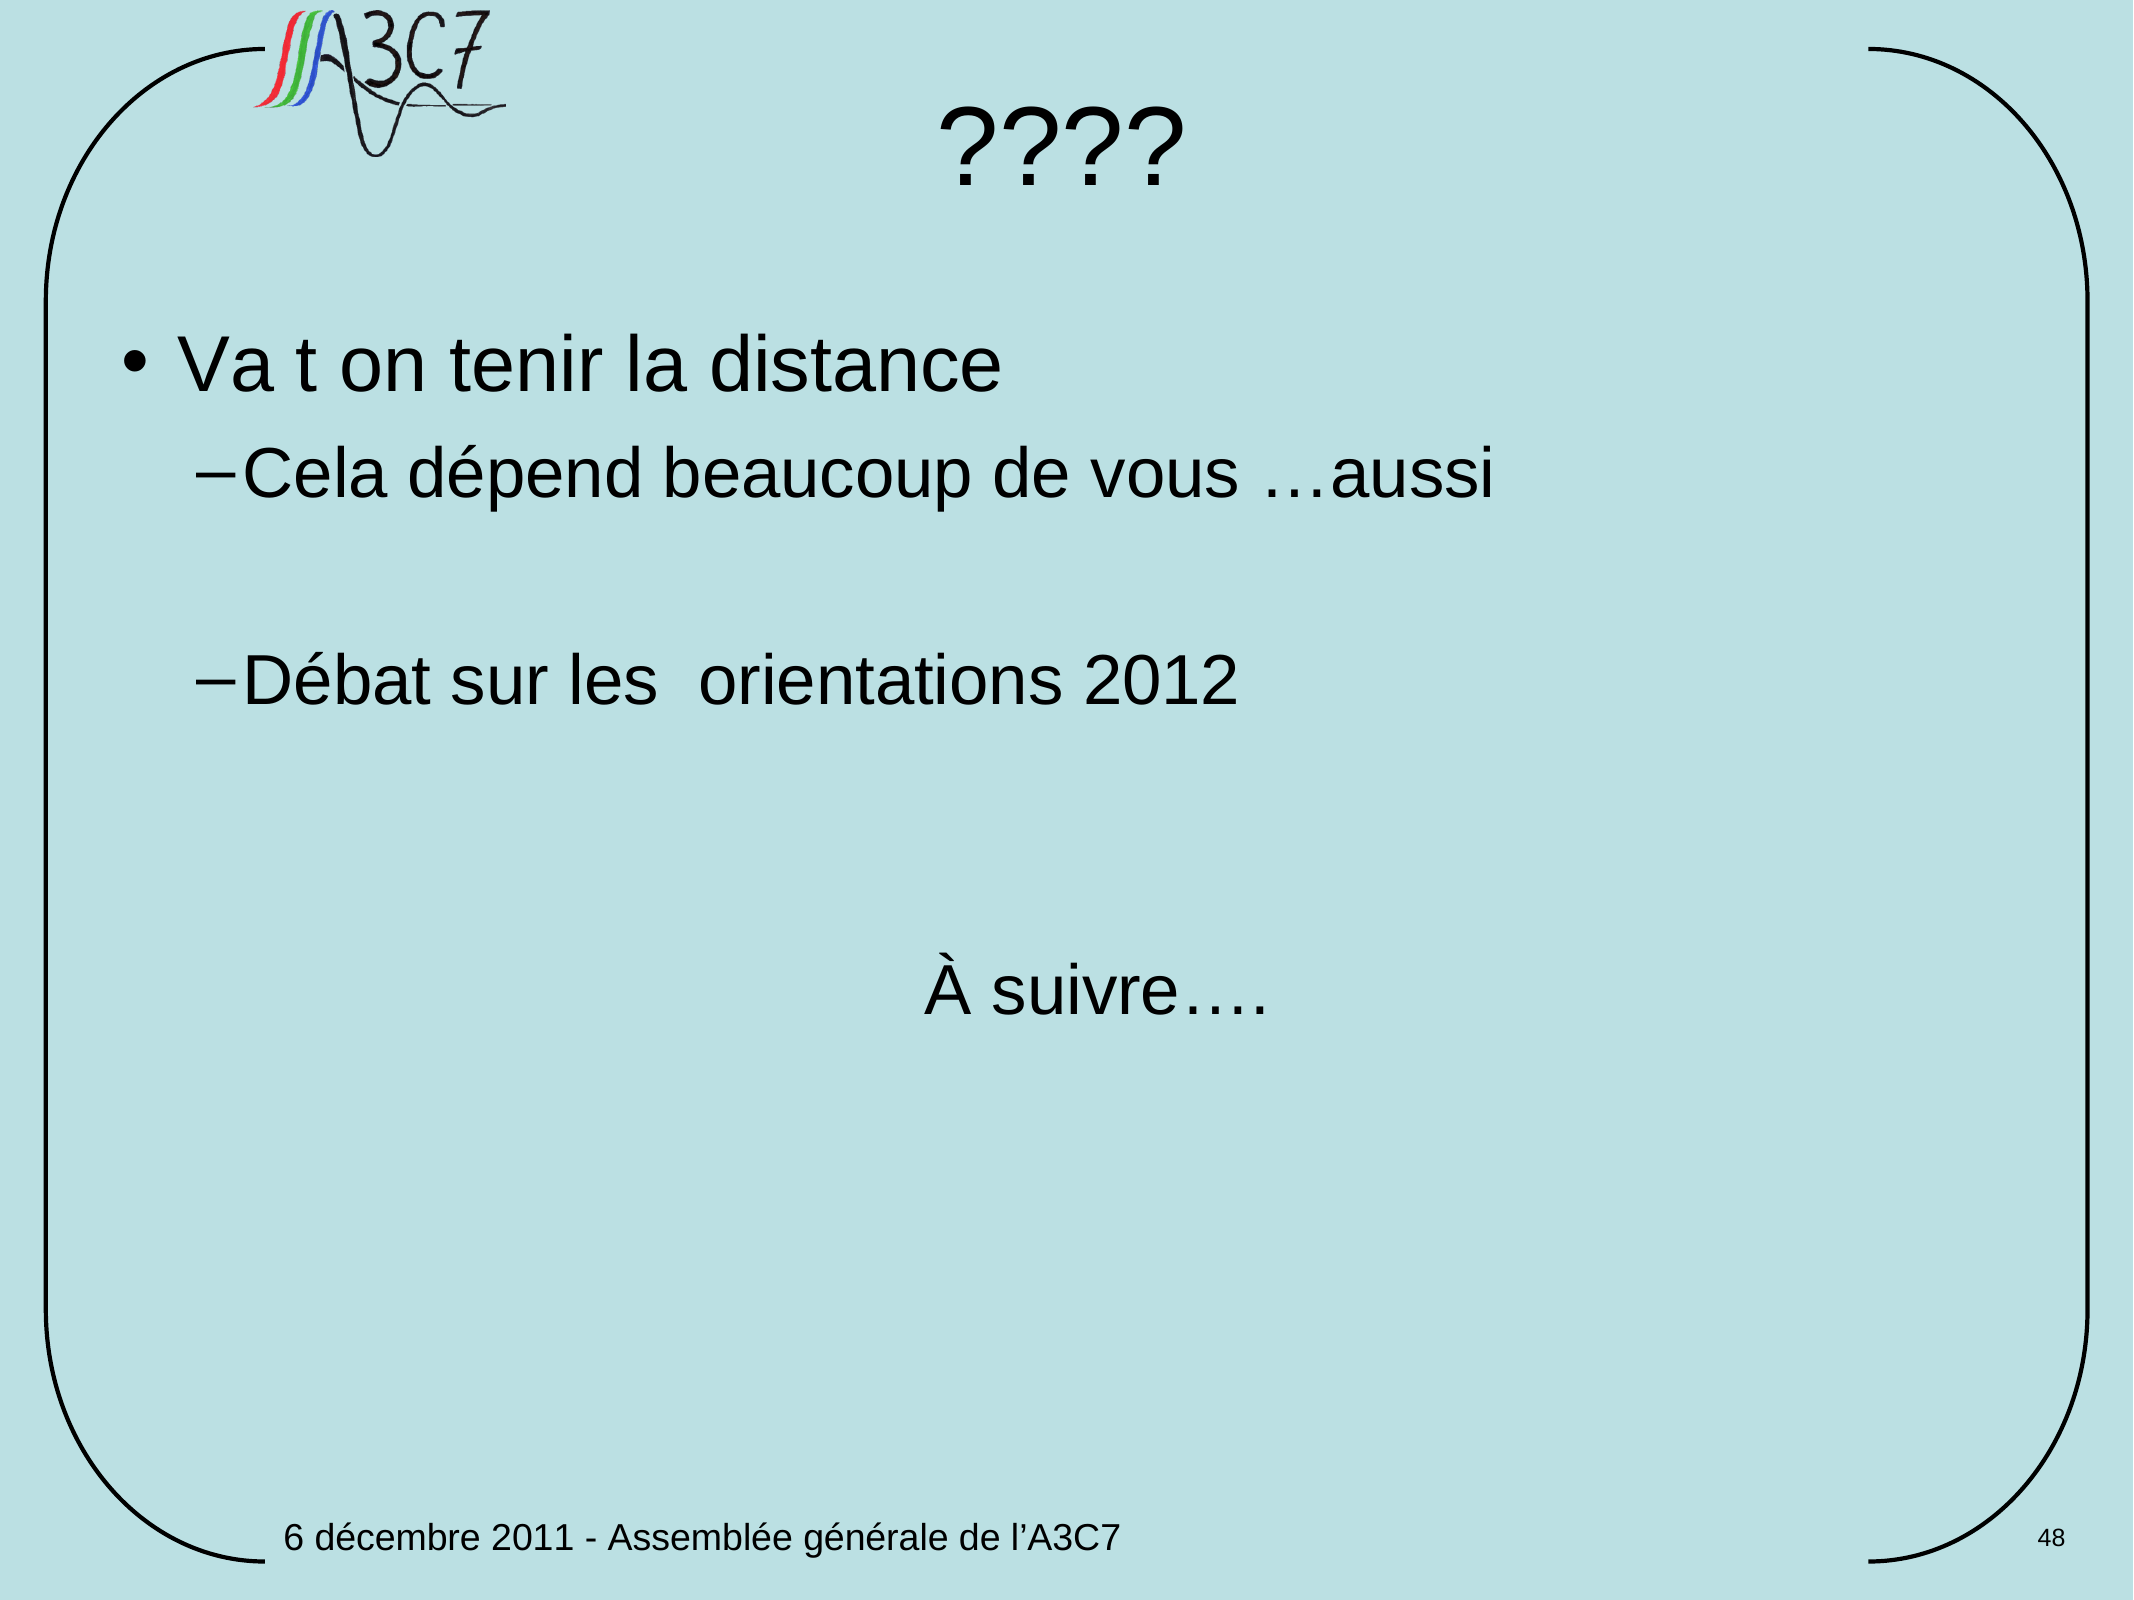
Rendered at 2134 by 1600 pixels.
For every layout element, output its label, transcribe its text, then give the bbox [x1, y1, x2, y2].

text_box 6 décembre 2011 - Assemblée générale de l’A3C7 [274, 1512, 1131, 1558]
list Va t on tenir la distance Cela dépend beaucoup de vous …aussi Débat sur les orientations 2012 À suivre…. [106, 304, 2028, 1476]
title ???? [106, 64, 2028, 304]
picture [253, 10, 506, 64]
